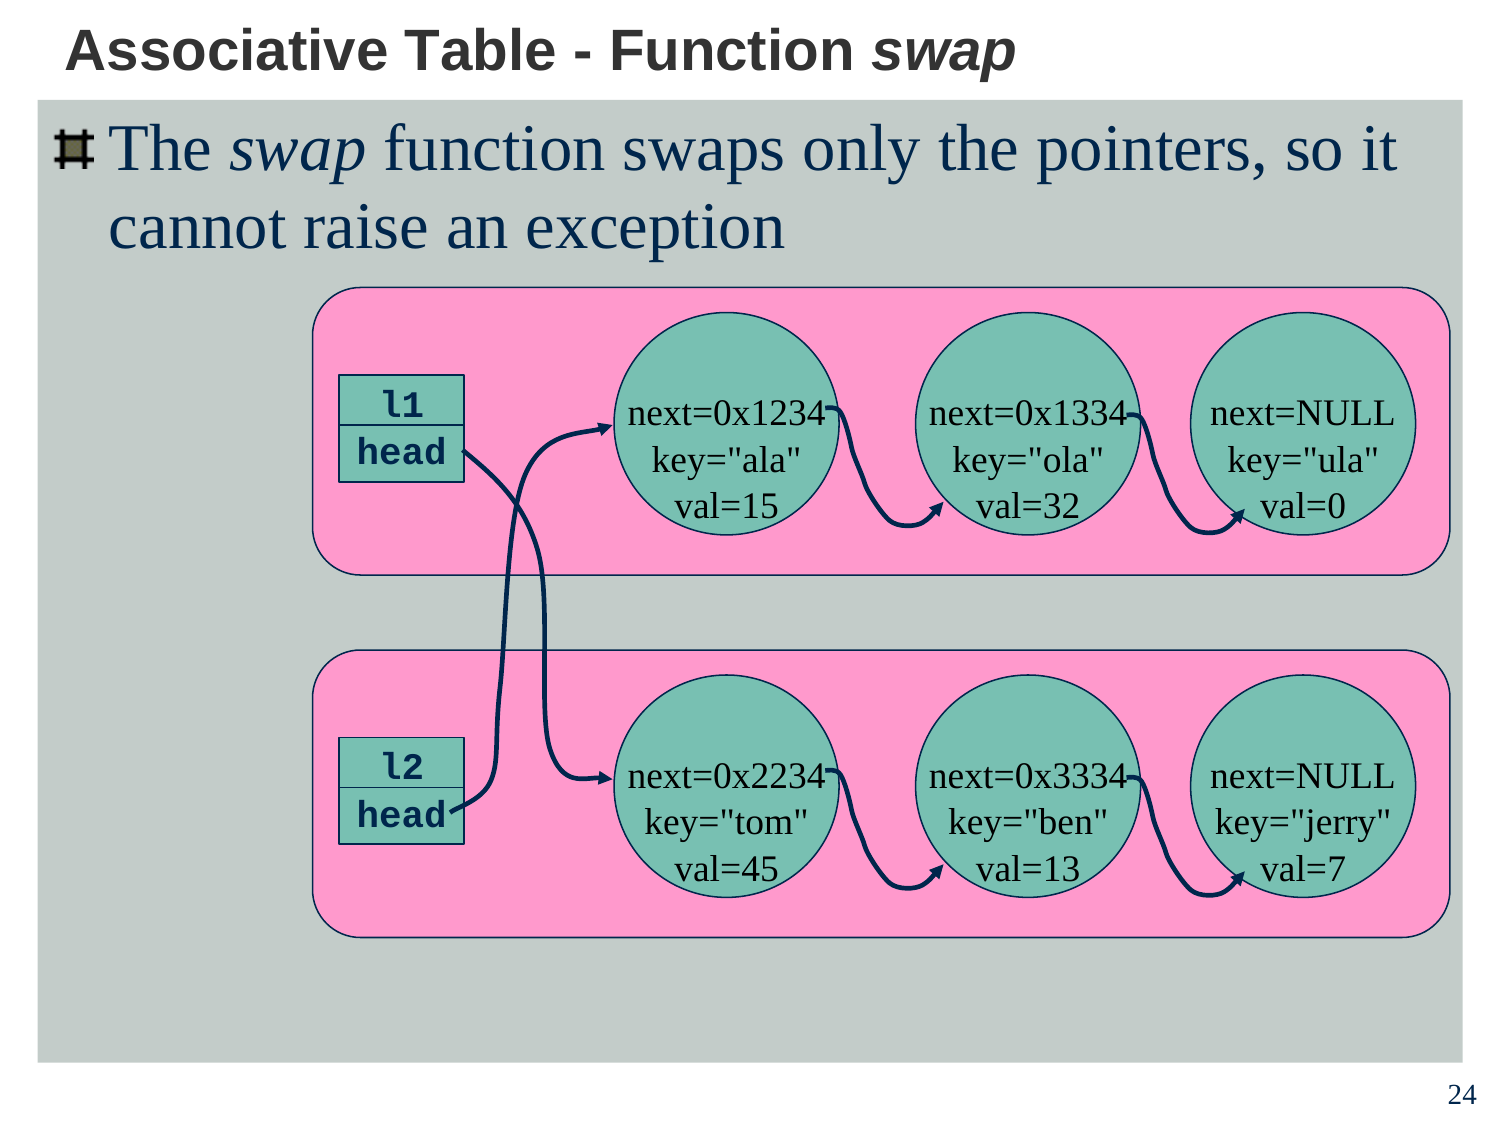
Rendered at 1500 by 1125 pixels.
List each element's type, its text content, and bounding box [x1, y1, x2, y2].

text_box next=NULL key="jerry" val=7 [1195, 741, 1412, 893]
text_box [312, 287, 1450, 576]
text_box l1 head [339, 375, 465, 482]
text_box next=0x2234 key="tom" val=45 [612, 741, 841, 893]
text_box next=0x3334 key="ben" val=13 [914, 741, 1143, 893]
text_box next=NULL key="ula" val=0 [1195, 379, 1412, 530]
text_box [511, 513, 539, 576]
text_box next=0x1234 key="ala" val=15 [612, 379, 841, 530]
text_box [312, 650, 1450, 938]
list The swap function swaps only the pointers, so it cannot raise an exception [37, 99, 1463, 1063]
text_box l2 head [339, 737, 465, 845]
title Associative Table - Function swap [50, 0, 1450, 91]
text_box next=0x1334 key="ola" val=32 [914, 379, 1143, 530]
